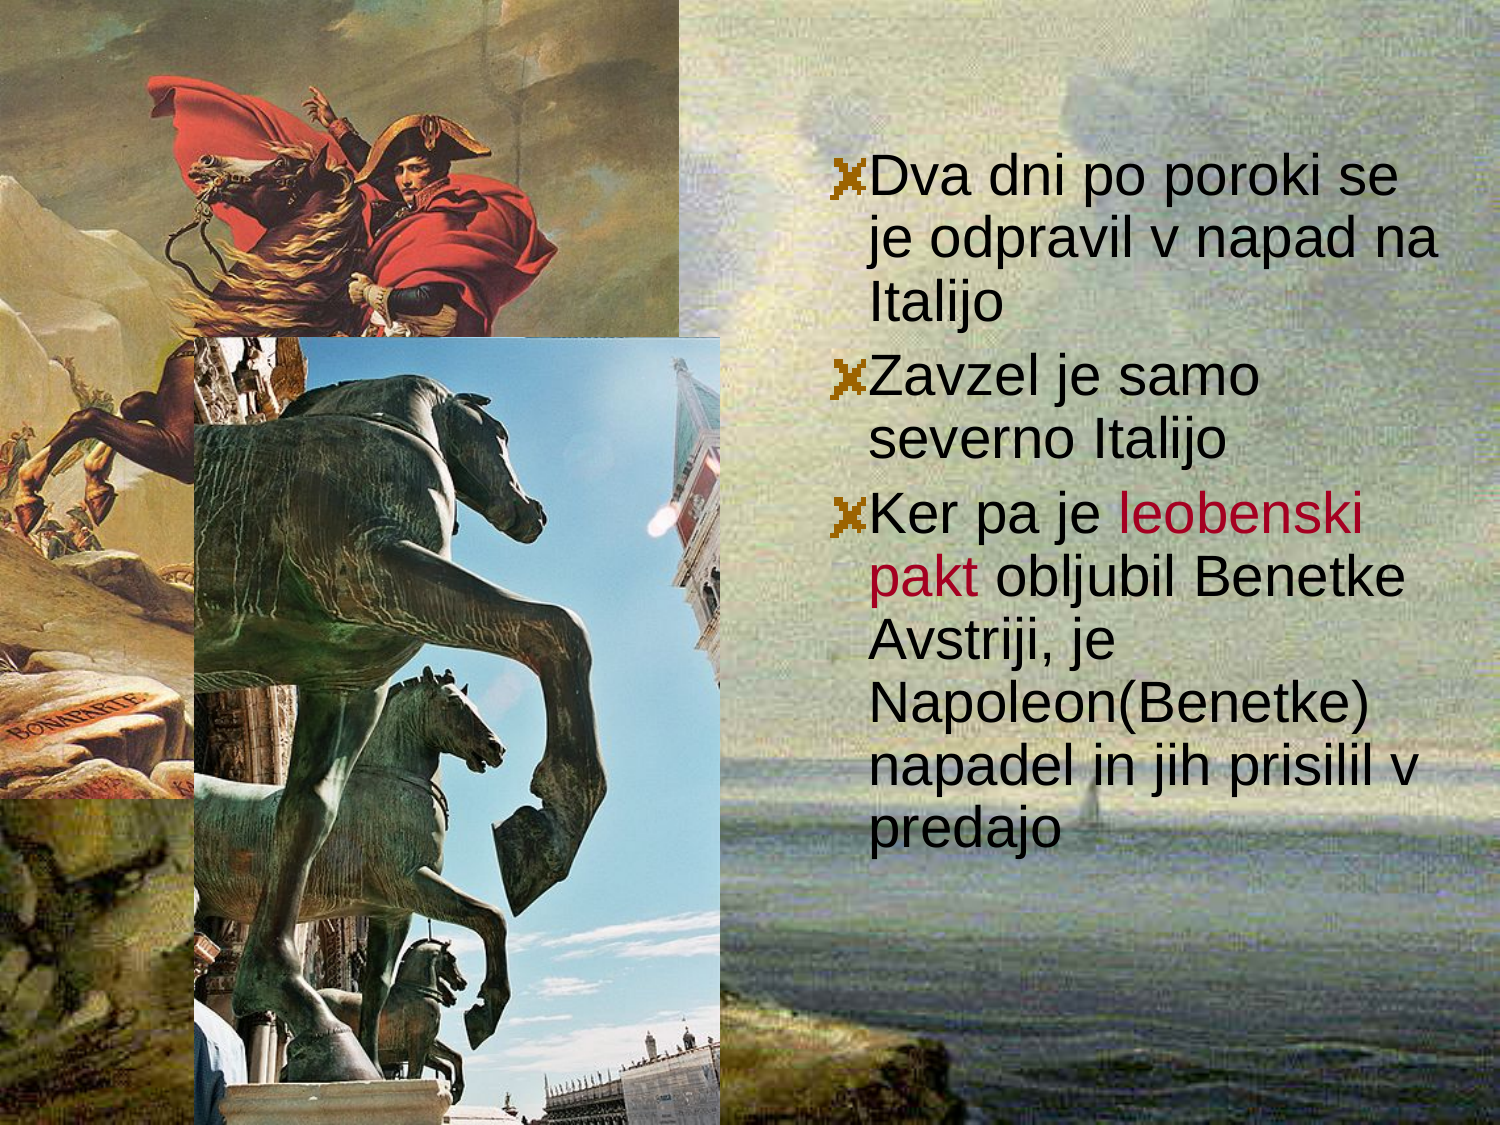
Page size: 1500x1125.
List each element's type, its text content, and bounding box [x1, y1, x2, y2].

list Dva dni po poroki se je odpravil v napad na Italijo Zavzel je samo severno Italijo Ker pa je leobenski pakt obljubil Benetke Avstriji, je Napoleon(Benetke) napadel in jih prisilil v predajo [797, 137, 1460, 880]
picture [0, 0, 1500, 1125]
